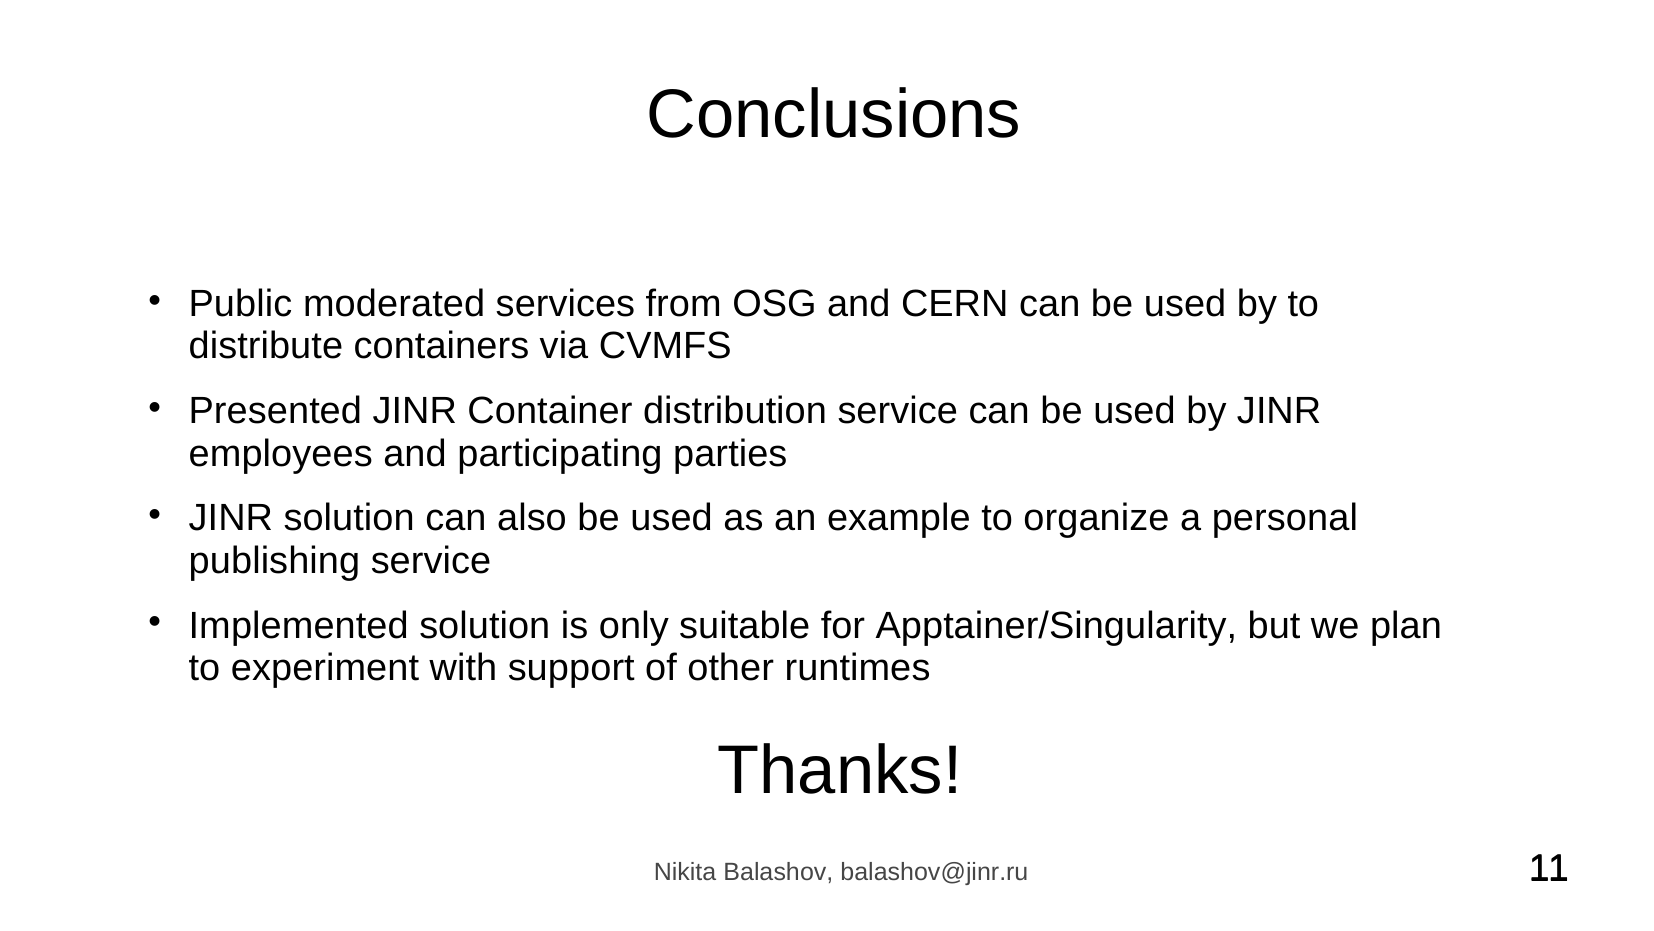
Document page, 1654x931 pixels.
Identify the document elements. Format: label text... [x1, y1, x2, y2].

title Thanks! [95, 690, 1584, 846]
title Conclusions [90, 33, 1579, 189]
text_box Nikita Balashov, balashov@jinr.ru [639, 851, 1150, 927]
text_box <number> [1185, 847, 1571, 912]
list Public moderated services from OSG and CERN can be used by to distribute containers via CVMFS Presented JINR Container distribution service can be used by JINR employees and participating parties JINR solution can also be used as an example to organize a personal publishing service Implemented solution is only suitable for Apptainer/Singularity, but we plan to experiment with support of other runtimes [135, 210, 1486, 691]
